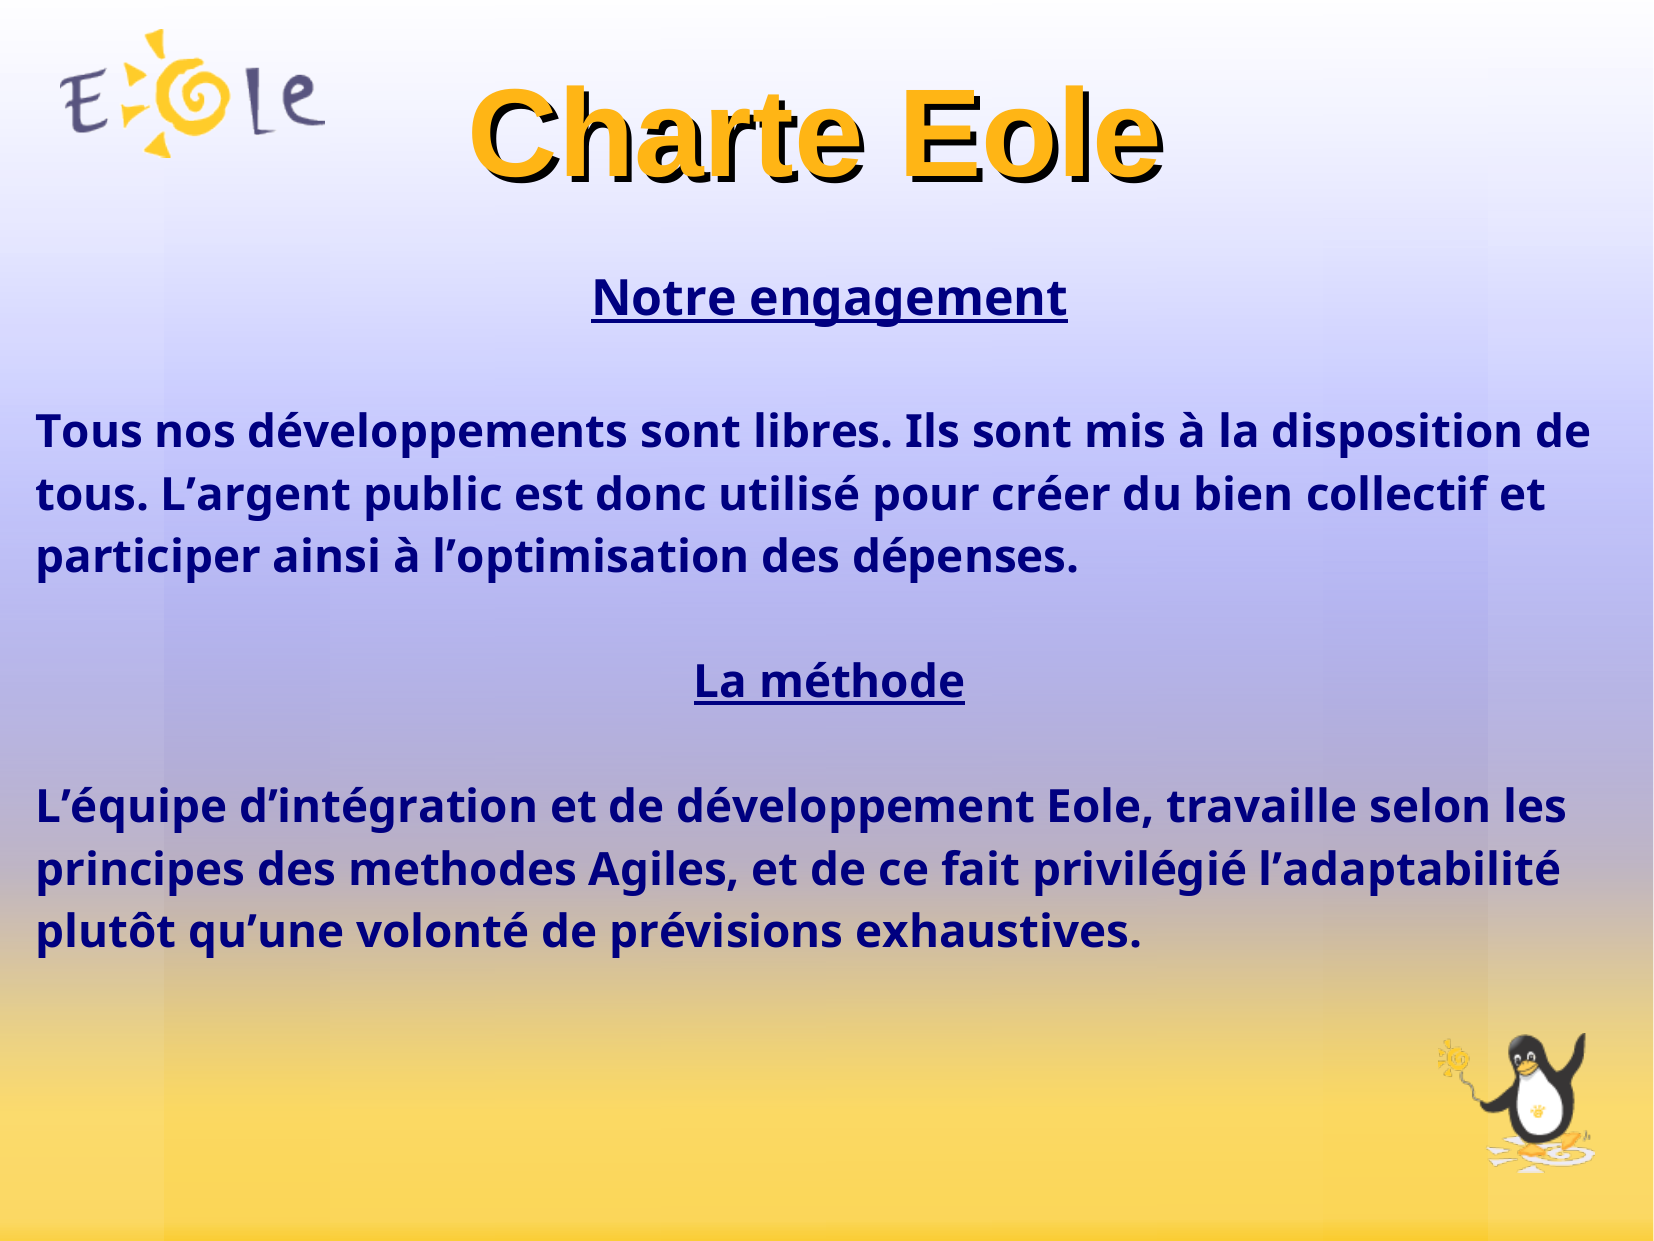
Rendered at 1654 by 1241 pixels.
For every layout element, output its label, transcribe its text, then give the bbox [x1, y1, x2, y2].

subtitle Notre engagement Tous nos développements sont libres. Ils sont mis à la disposition de tous. L’argent public est donc utilisé pour créer du bien collectif et participer ainsi à l’optimisation des dépenses. La méthode L’équipe d’intégration et de développement Eole, travaille selon les principes des methodes Agiles, et de ce fait privilégié l’adaptabilité plutôt qu’une volonté de prévisions exhaustives. [35, 254, 1625, 1094]
title Charte Eole [88, 29, 1577, 237]
picture [0, 0, 1654, 1241]
